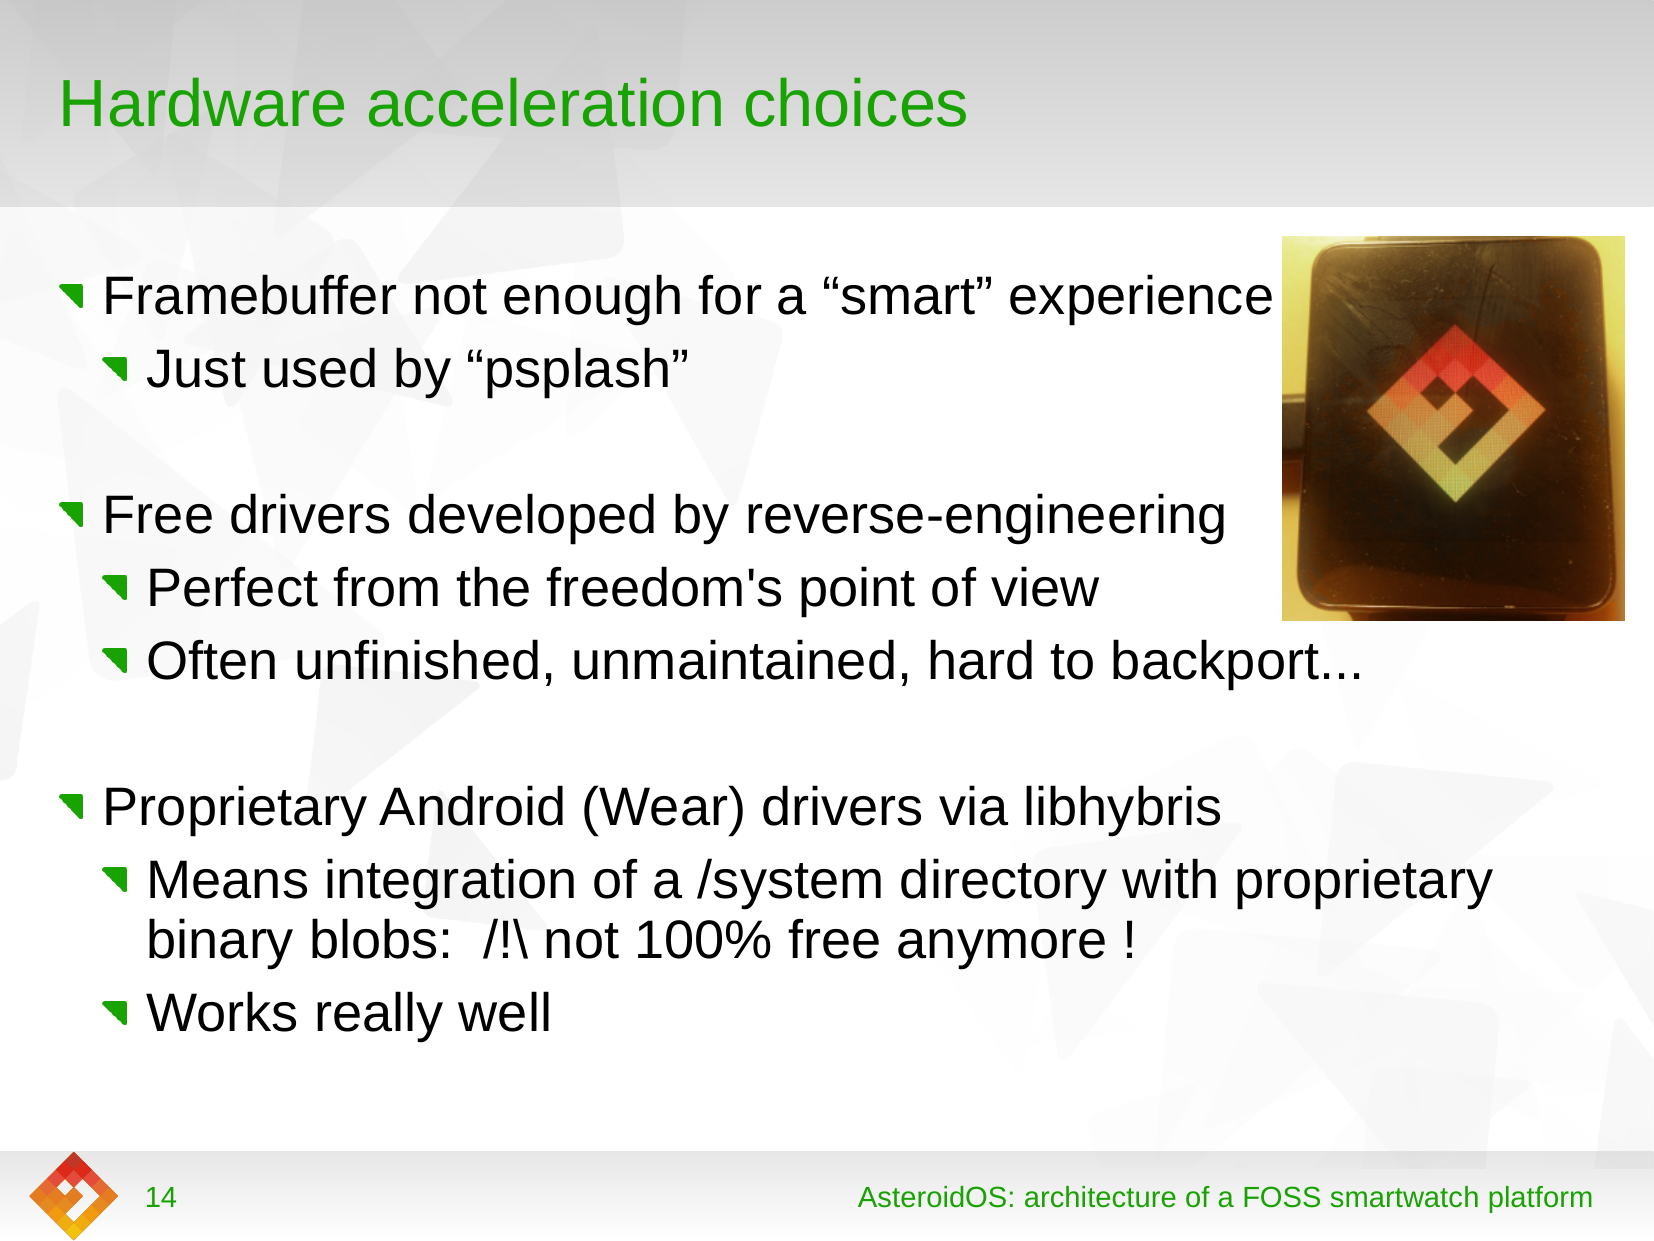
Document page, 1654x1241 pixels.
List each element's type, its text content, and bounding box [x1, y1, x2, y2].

list Framebuffer not enough for a “smart” experience Just used by “psplash” Free drivers developed by reverse-engineering Perfect from the freedom's point of view Often unfinished, unmaintained, hard to backport... Proprietary Android (Wear) drivers via libhybris Means integration of a /system directory with proprietary binary blobs: /!\ not 100% free anymore ! Works really well [59, 265, 1595, 1129]
picture [915, 236, 1654, 1169]
picture [0, 0, 783, 931]
title Hardware acceleration choices [59, 29, 1595, 178]
